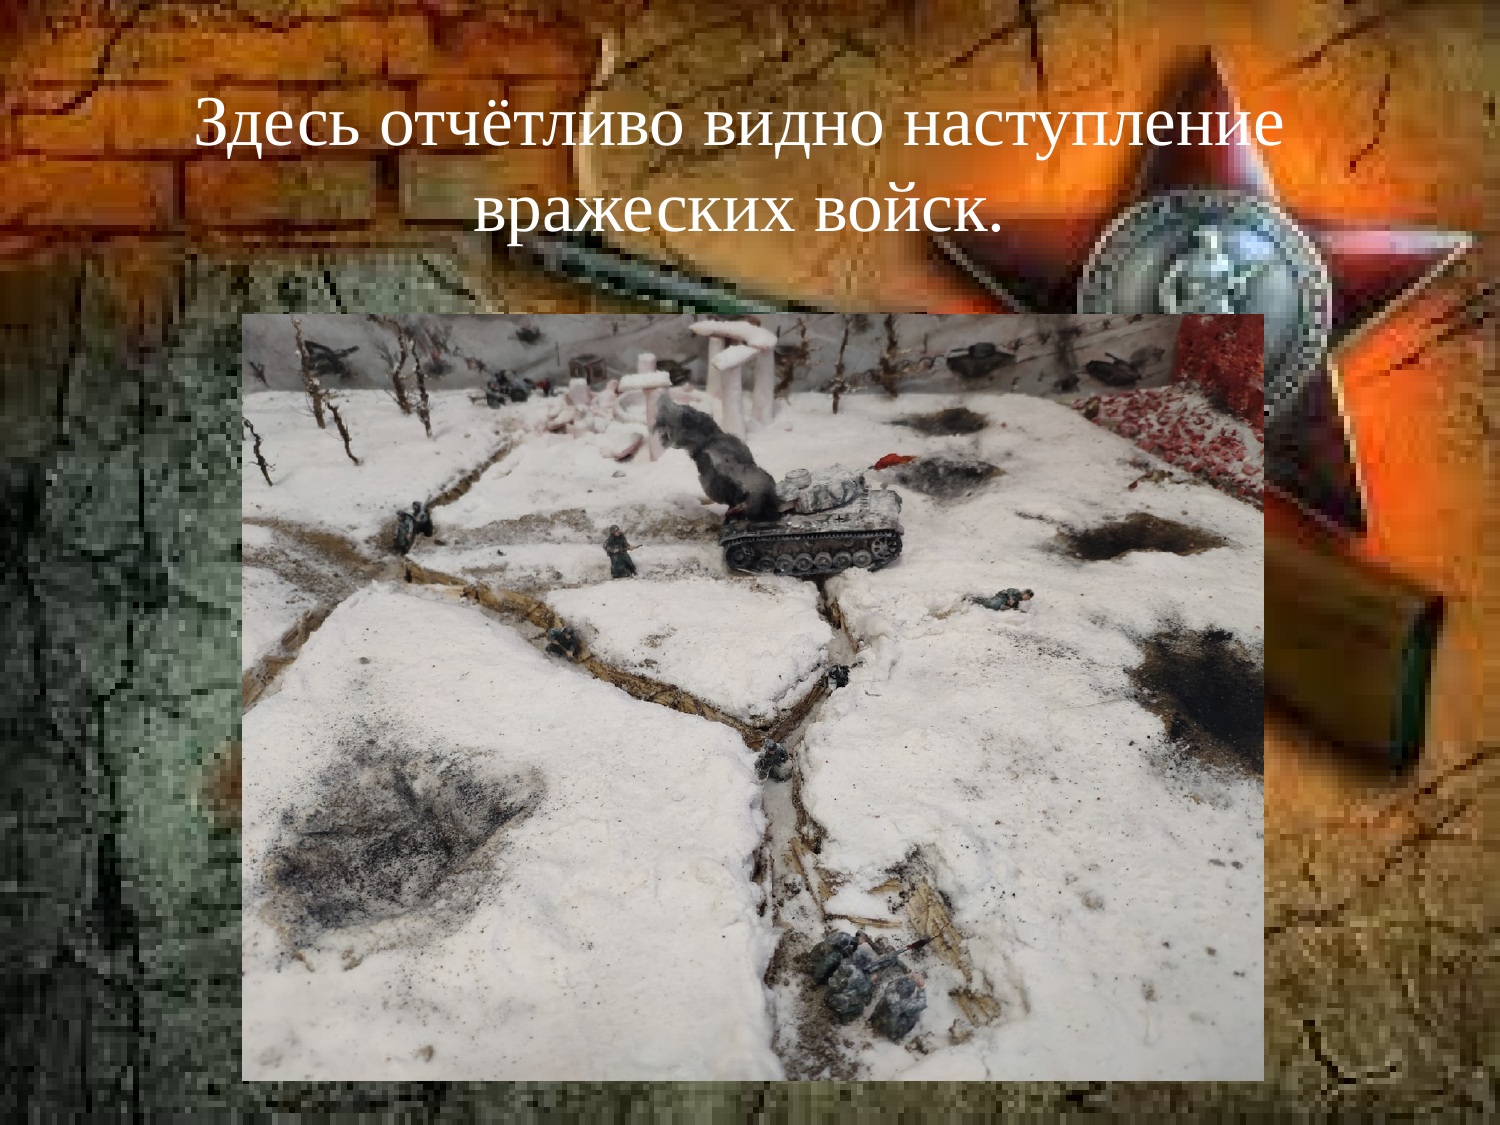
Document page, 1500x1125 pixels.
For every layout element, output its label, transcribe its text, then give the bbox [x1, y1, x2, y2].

title Здесь отчётливо видно наступление вражеских войск. [64, 66, 1415, 254]
picture [0, 0, 1500, 1125]
